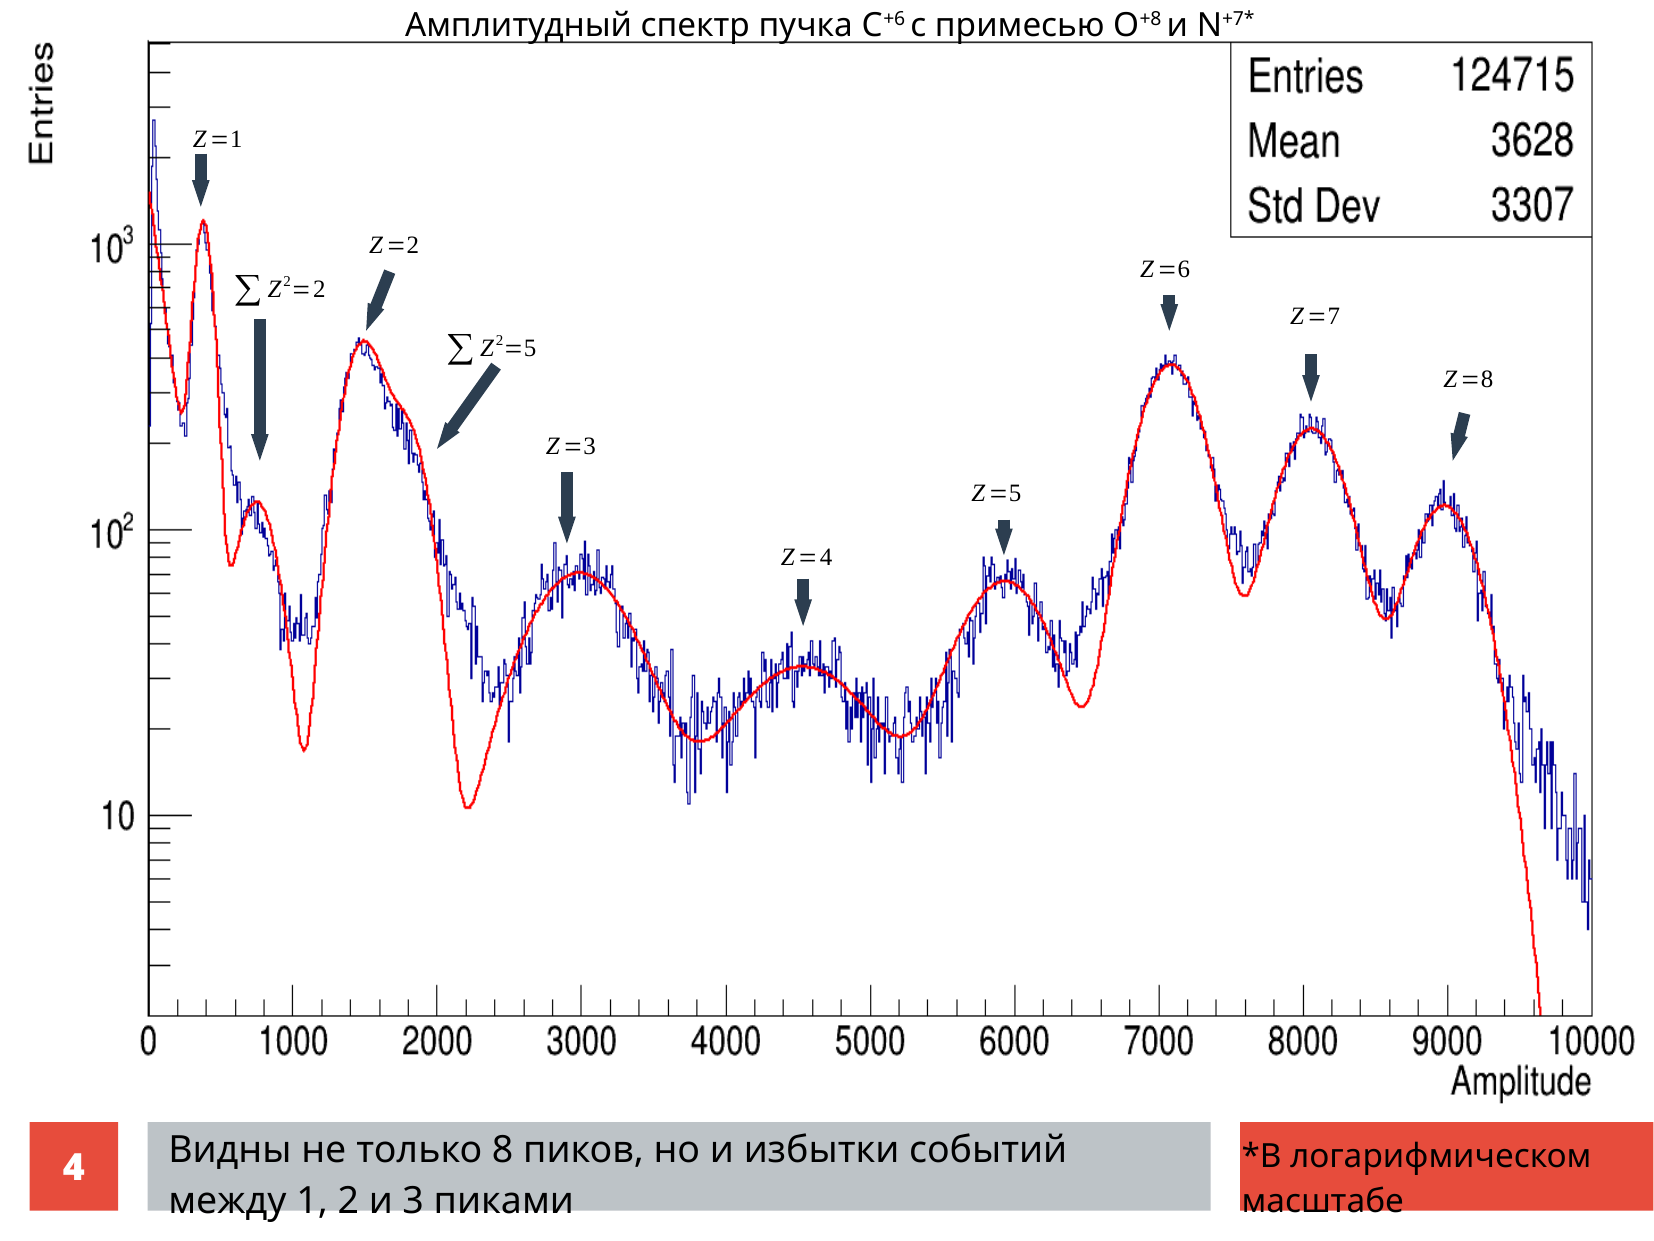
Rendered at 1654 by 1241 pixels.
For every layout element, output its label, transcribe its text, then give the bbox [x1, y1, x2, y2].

chart [227, 272, 331, 308]
chart [774, 543, 839, 572]
chart [1283, 302, 1347, 331]
chart [362, 232, 426, 260]
text_box Амплитудный спектр пучка С+6 с примесью О+8 и N+7* [3, 0, 1654, 96]
picture [0, 23, 1654, 1115]
chart [965, 480, 1028, 508]
chart [186, 125, 249, 154]
text_box *В логарифмическом масштабе [1226, 1124, 1654, 1233]
chart [1133, 255, 1197, 284]
chart [539, 432, 603, 461]
chart [1436, 366, 1501, 394]
chart [439, 331, 544, 367]
text_box Видны не только 8 пиков, но и избытки событий между 1, 2 и 3 пиками [153, 1115, 1205, 1217]
